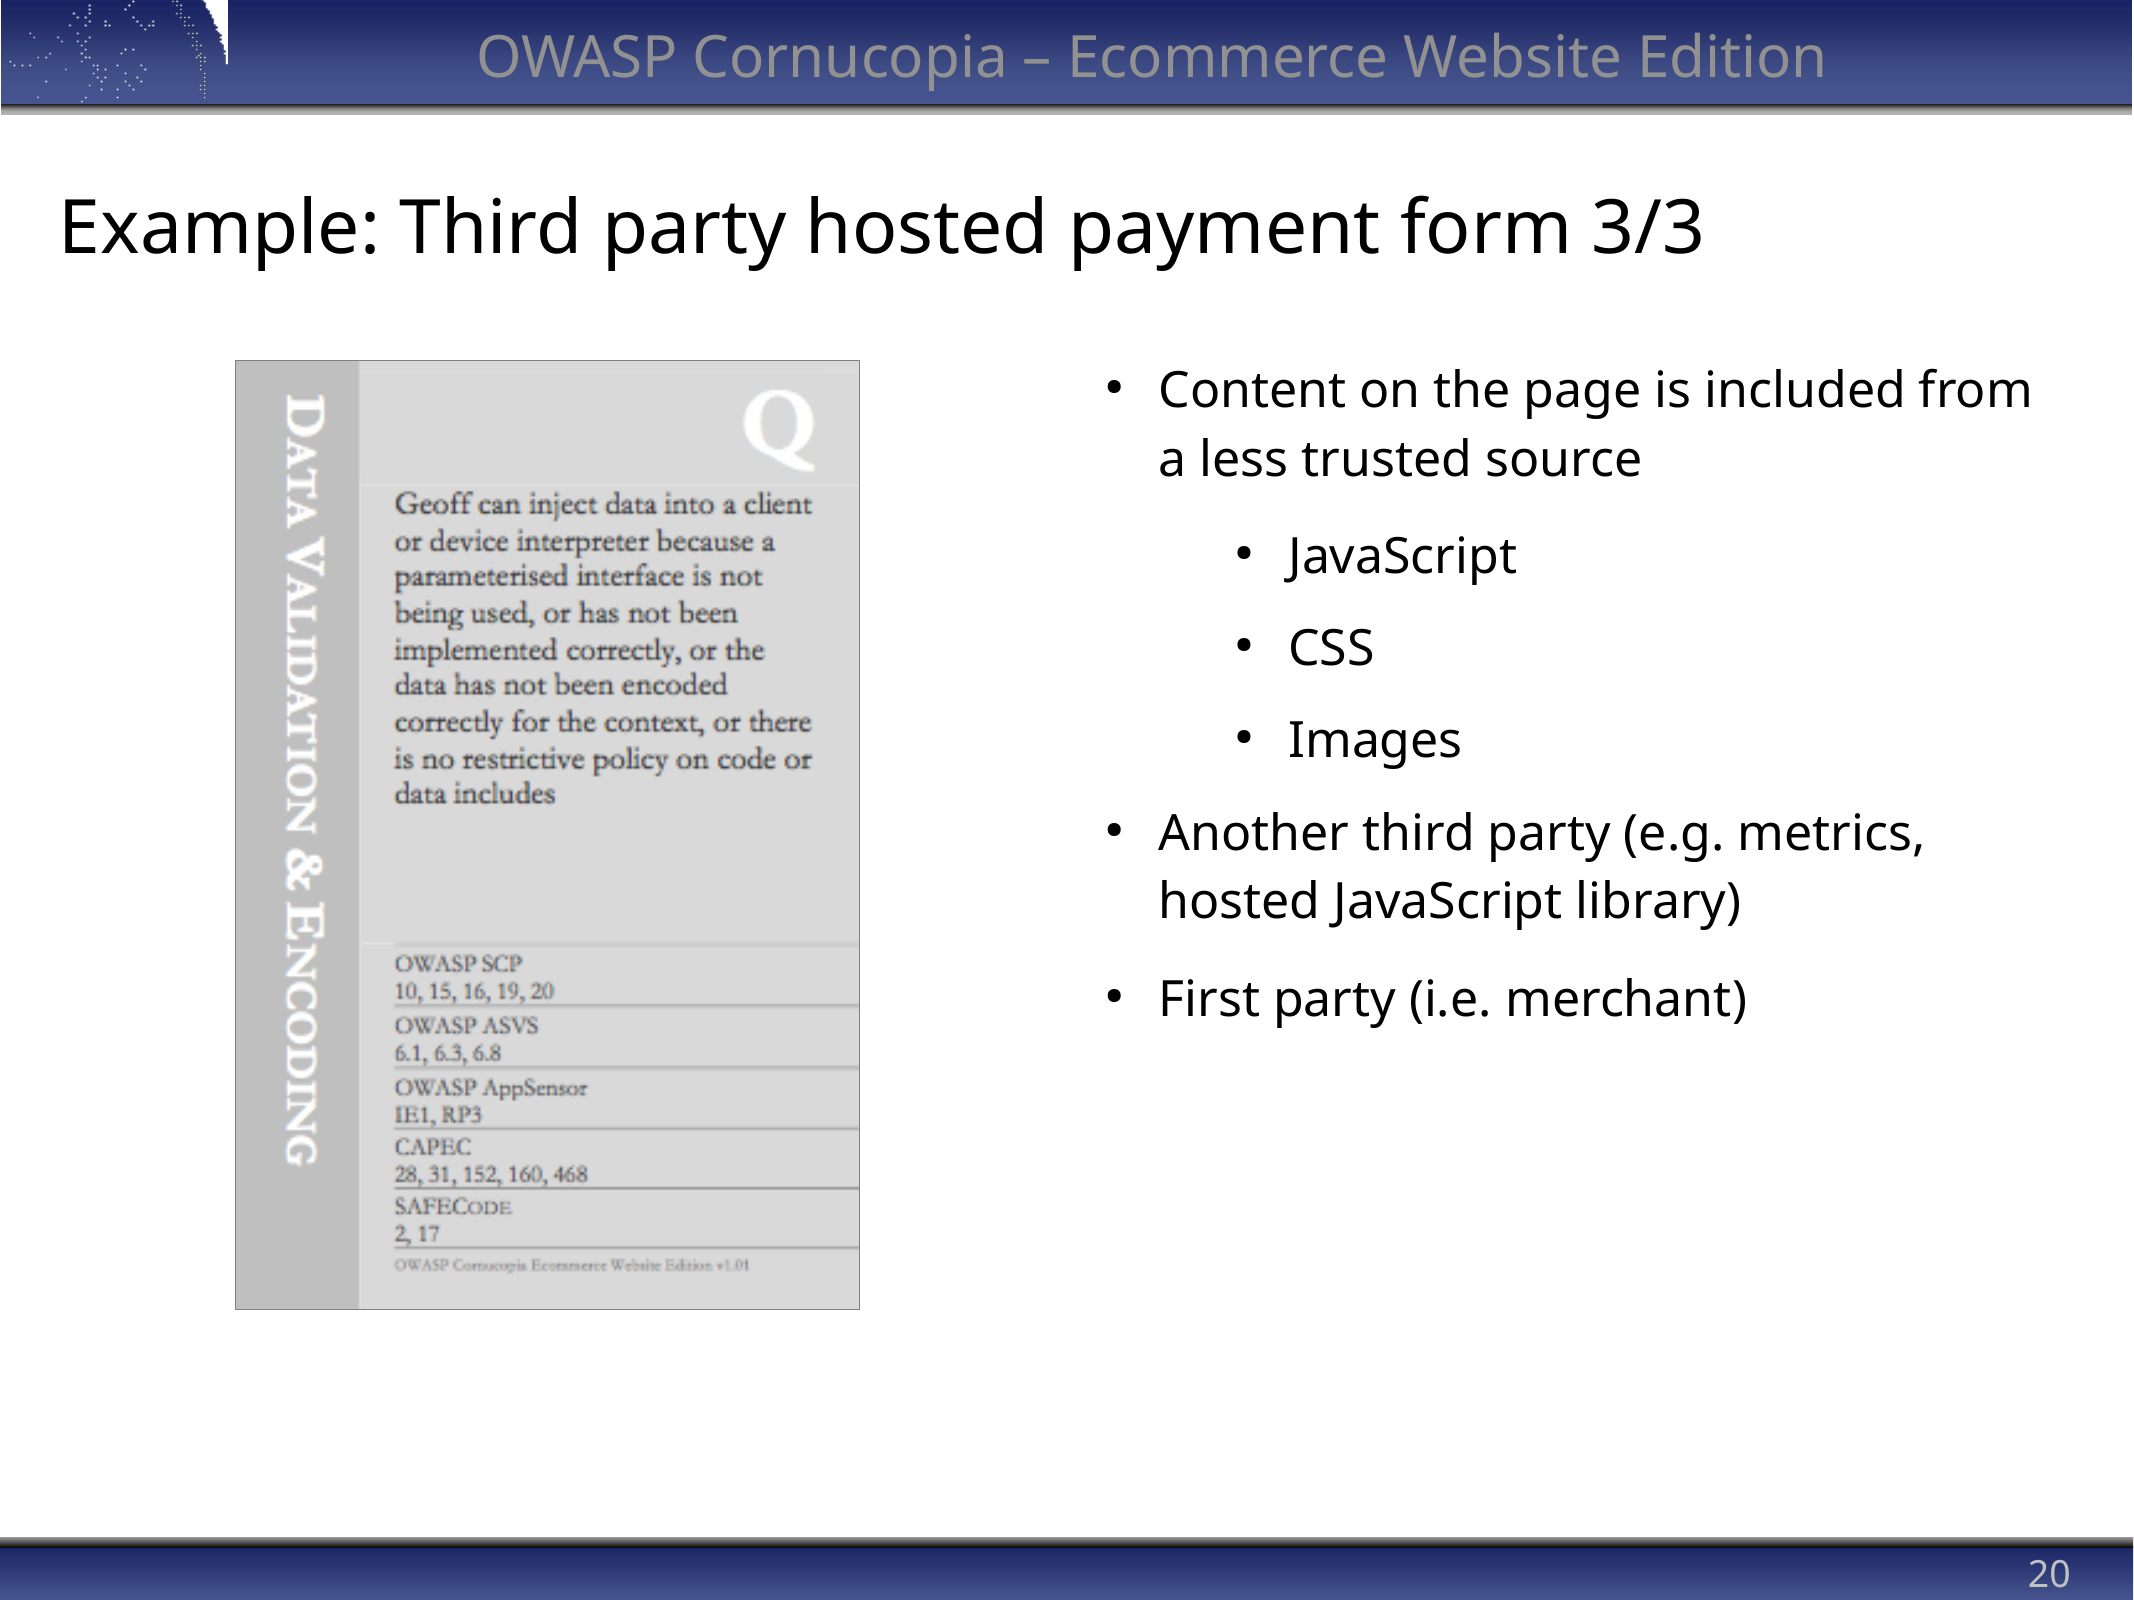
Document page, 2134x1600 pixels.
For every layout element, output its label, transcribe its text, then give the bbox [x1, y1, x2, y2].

title Example: Third party hosted payment form 3/3 [58, 124, 2126, 325]
list Content on the page is included from a less trusted source JavaScript CSS Images [1087, 354, 2068, 797]
list Another third party (e.g. metrics, hosted JavaScript library) First party (i.e. merchant) [1087, 797, 2068, 1536]
picture [236, 361, 860, 1309]
